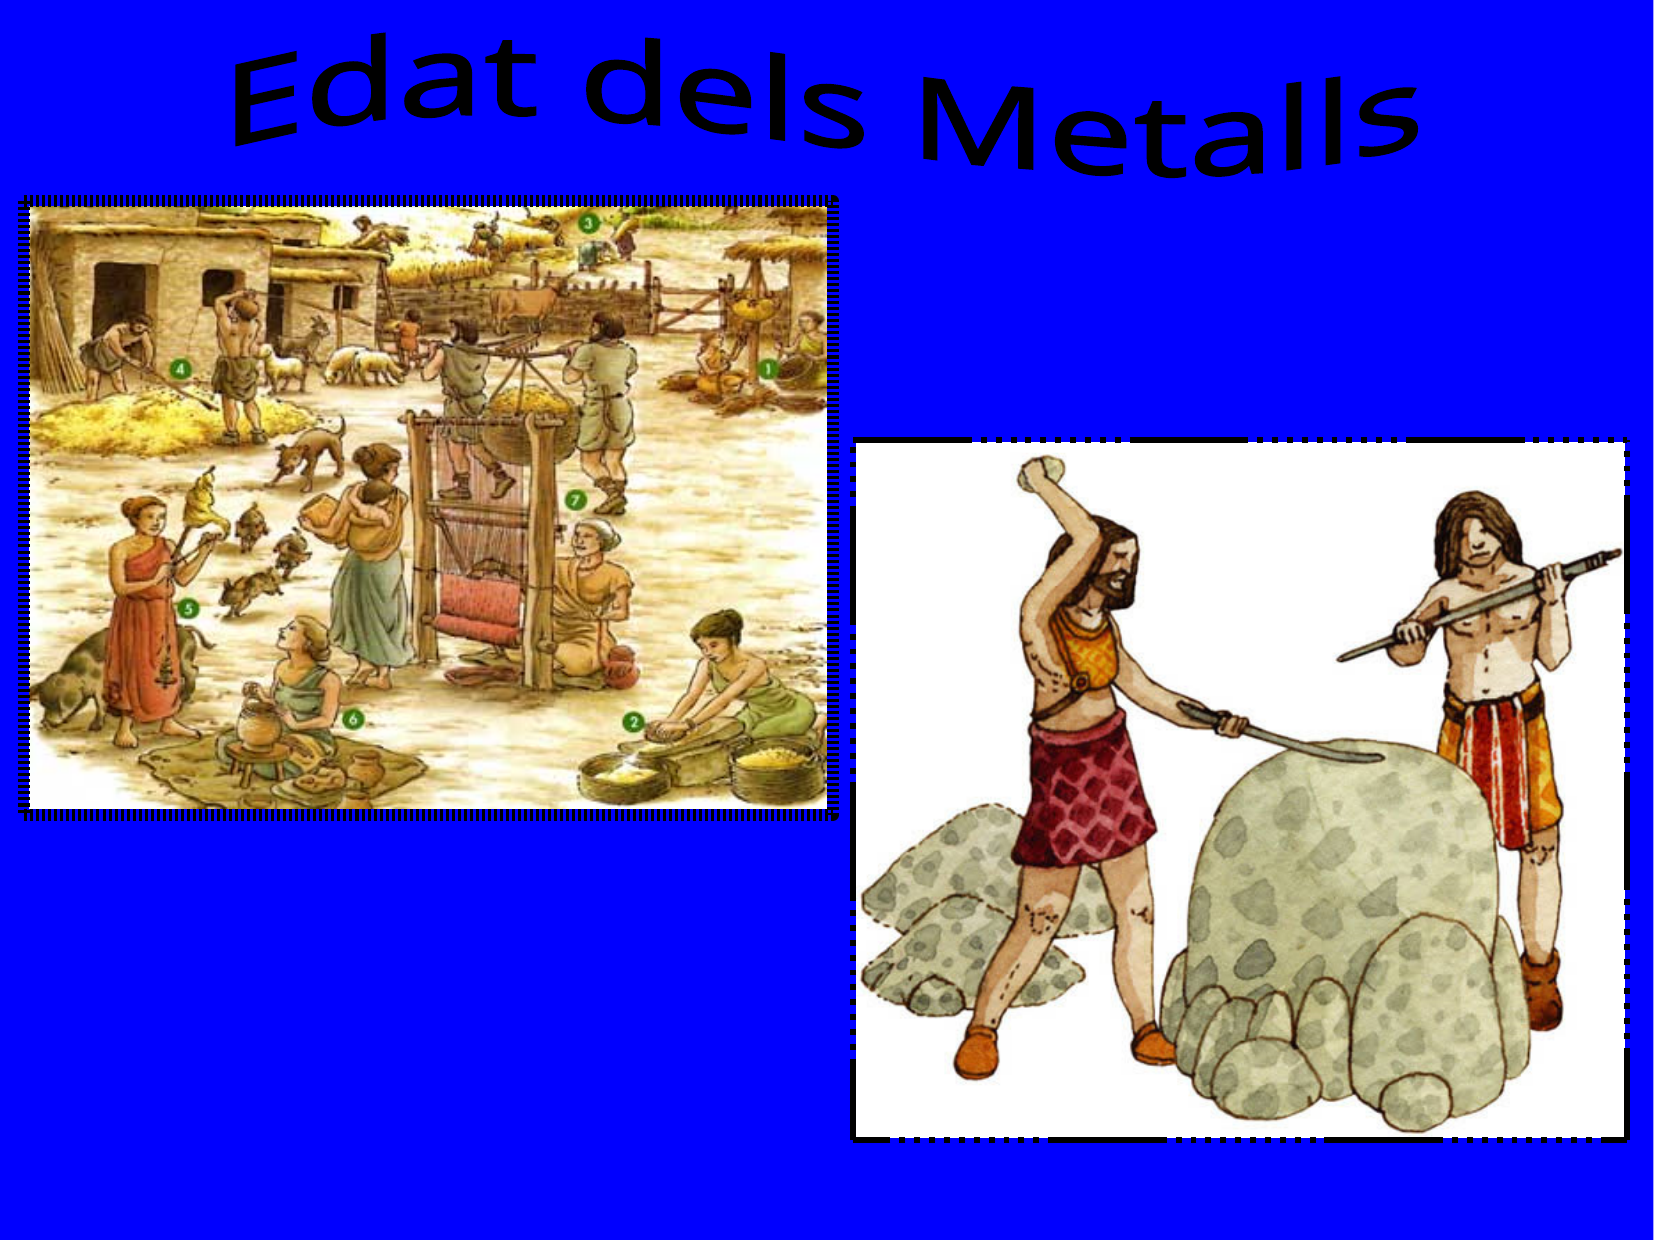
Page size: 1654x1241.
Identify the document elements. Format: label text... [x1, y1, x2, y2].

text_box Edat dels Metalls [1135, 101, 1186, 178]
text_box Edat dels Metalls [804, 84, 864, 148]
text_box Edat dels Metalls [680, 69, 751, 134]
text_box Edat dels Metalls [1195, 112, 1263, 177]
text_box Edat dels Metalls [405, 54, 472, 118]
text_box Edat dels Metalls [1326, 77, 1340, 165]
text_box Edat dels Metalls [236, 51, 296, 146]
picture [29, 206, 827, 810]
text_box Edat dels Metalls [486, 40, 536, 117]
text_box Edat dels Metalls [586, 38, 660, 125]
text_box Edat dels Metalls [1360, 88, 1418, 157]
text_box Edat dels Metalls [770, 52, 785, 141]
text_box Edat dels Metalls [1055, 111, 1126, 176]
picture [856, 442, 1625, 1138]
text_box Edat dels Metalls [312, 33, 385, 126]
text_box Edat dels Metalls [1287, 82, 1301, 170]
text_box Edat dels Metalls [924, 77, 1033, 170]
